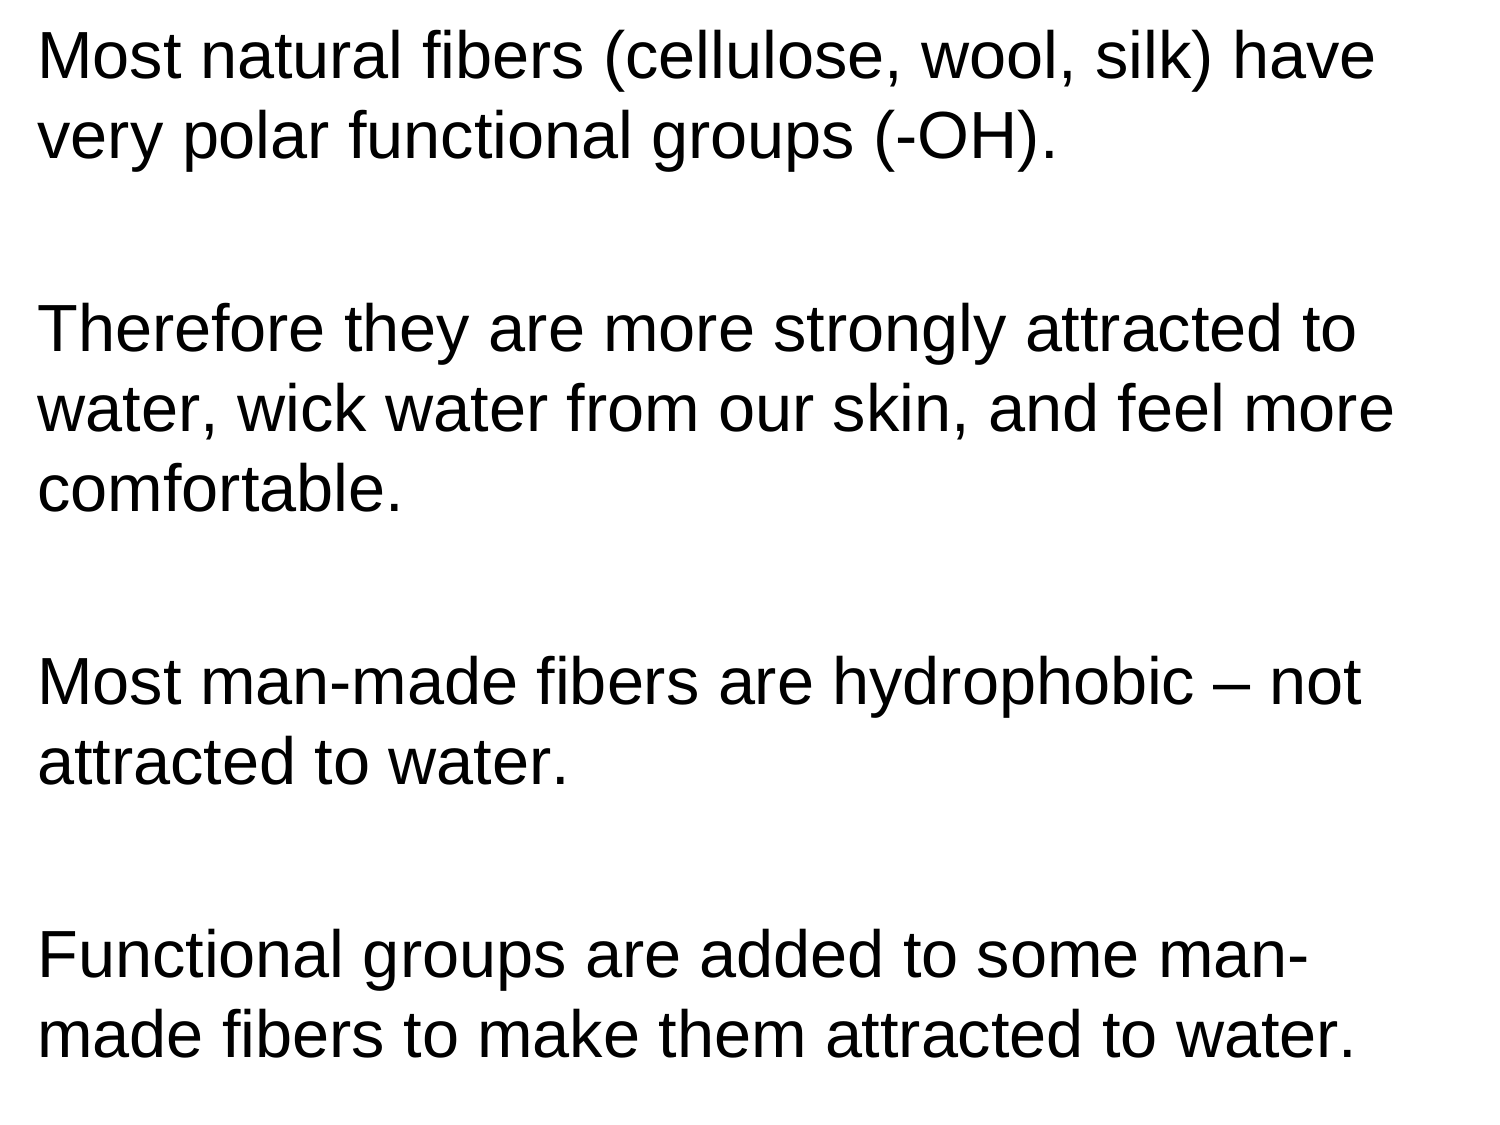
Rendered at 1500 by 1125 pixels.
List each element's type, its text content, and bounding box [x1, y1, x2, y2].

subtitle Most natural fibers (cellulose, wool, silk) have very polar functional groups (-OH). Therefore they are more strongly attracted to water, wick water from our skin, and feel more comfortable. Most man-made fibers are hydrophobic – not attracted to water. Functional groups are added to some man-made fibers to make them attracted to water. [37, 0, 1463, 1088]
